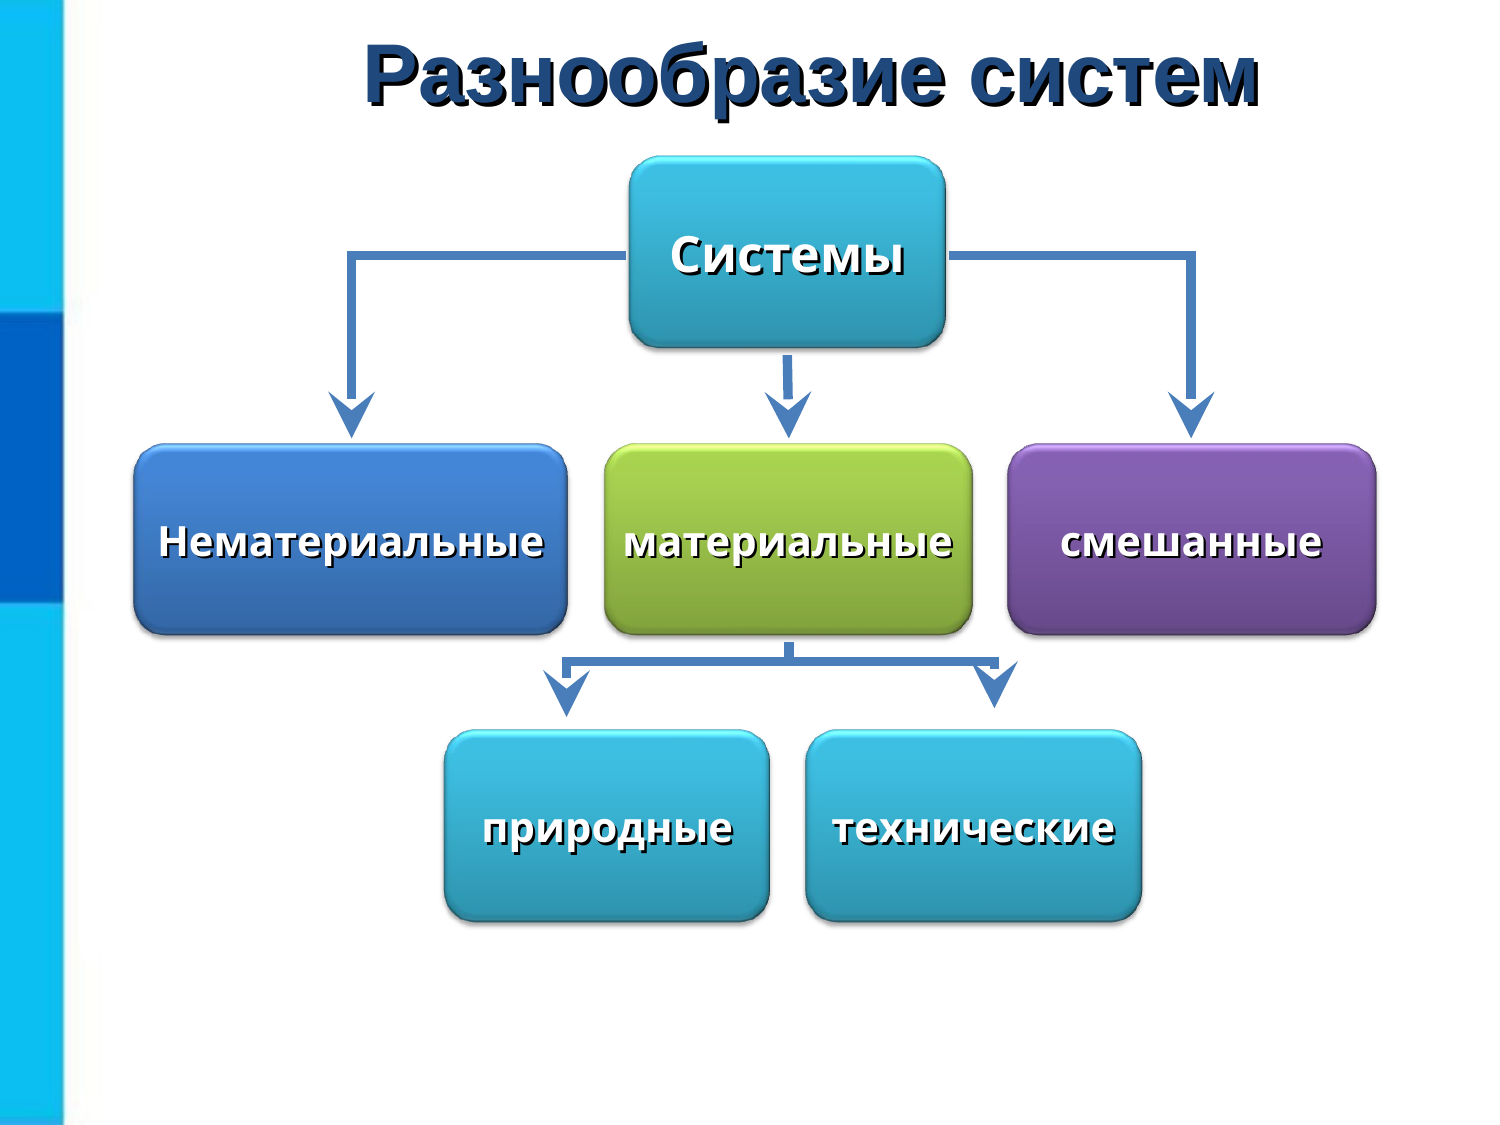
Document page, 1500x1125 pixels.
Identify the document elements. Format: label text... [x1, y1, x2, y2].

text_box смешанные [1017, 453, 1366, 626]
text_box природные [454, 740, 760, 913]
text_box Системы [639, 166, 936, 340]
text_box Разнообразие систем [123, 11, 1500, 128]
text_box материальные [613, 453, 962, 626]
picture [0, 0, 1500, 1125]
text_box Нематериальные [143, 453, 559, 626]
text_box технические [815, 740, 1132, 913]
